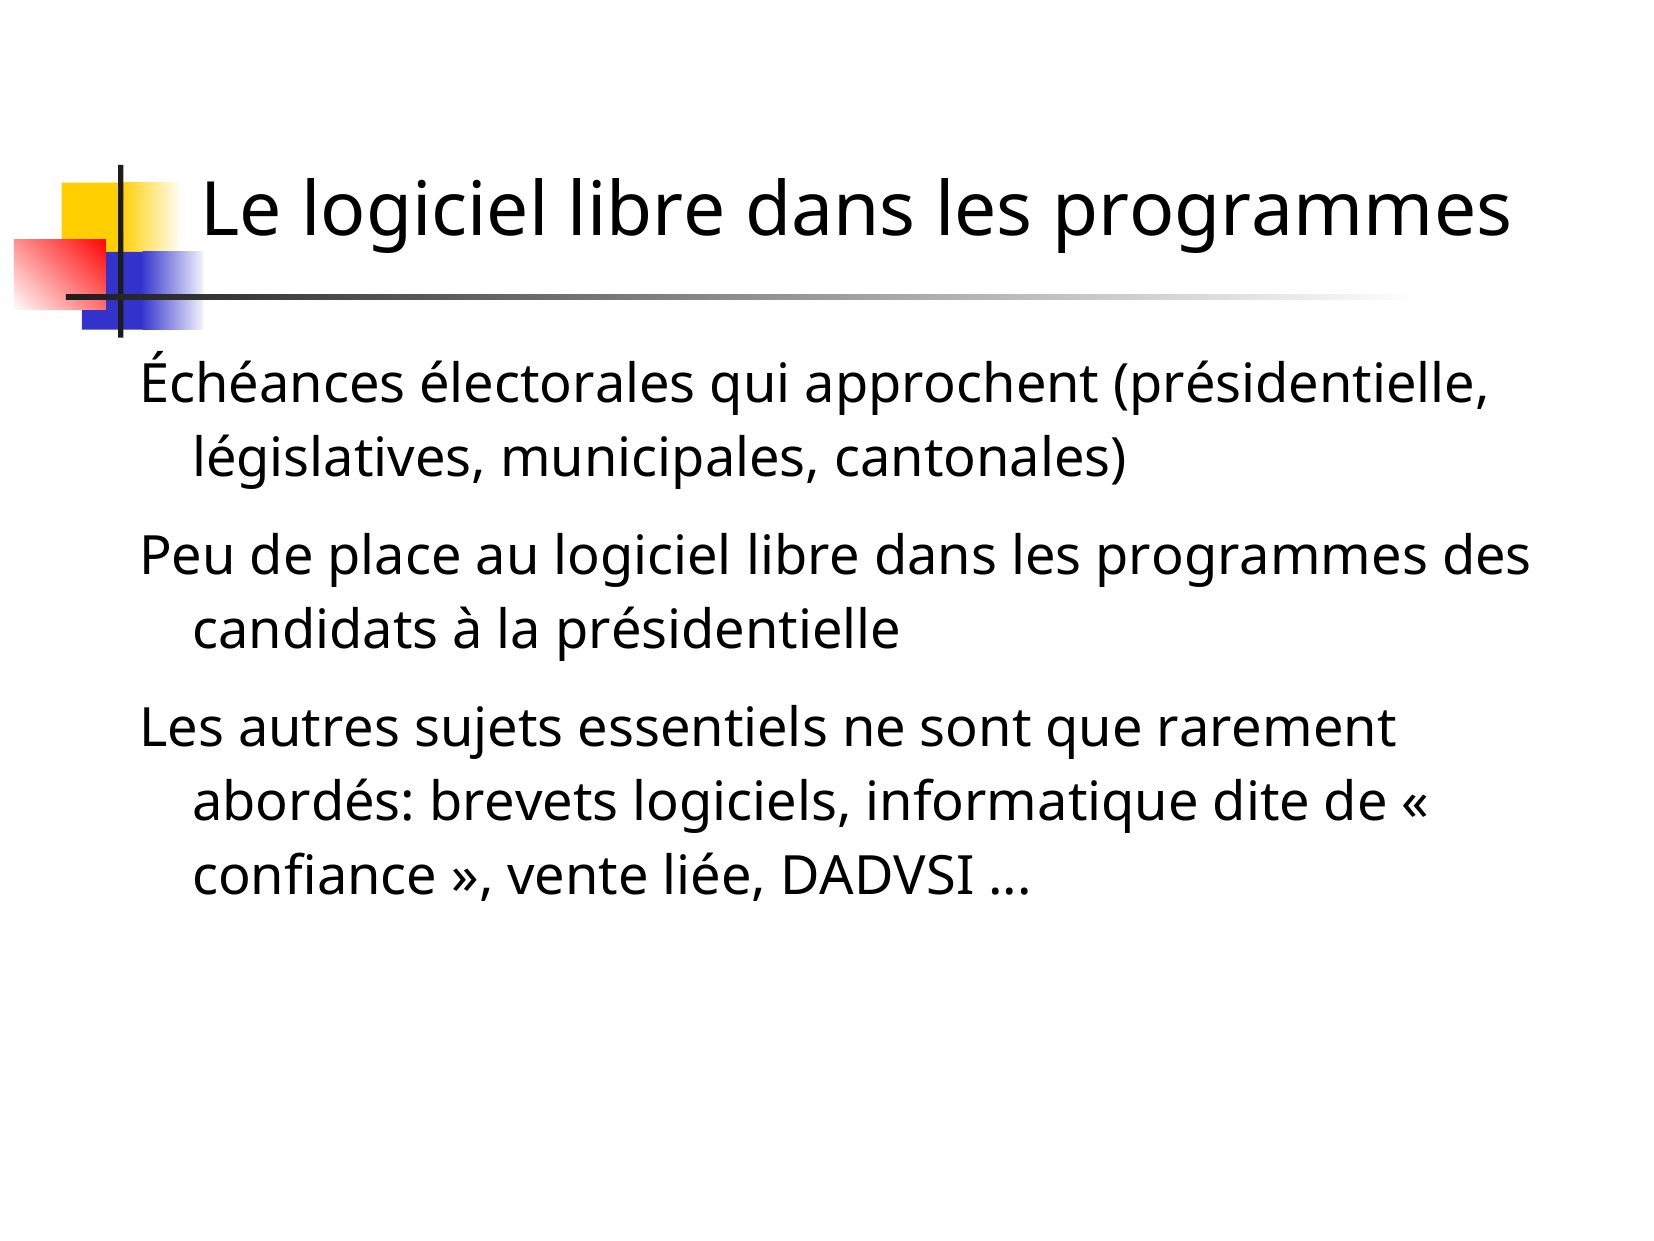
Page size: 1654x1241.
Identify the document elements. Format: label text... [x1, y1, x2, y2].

title Le logiciel libre dans les programmes [121, 110, 1534, 303]
list Échéances électorales qui approchent (présidentielle, législatives, municipales, cantonales) Peu de place au logiciel libre dans les programmes des candidats à la présidentielle Les autres sujets essentiels ne sont que rarement abordés: brevets logiciels, informatique dite de « confiance », vente liée, DADVSI ... [121, 344, 1534, 1112]
